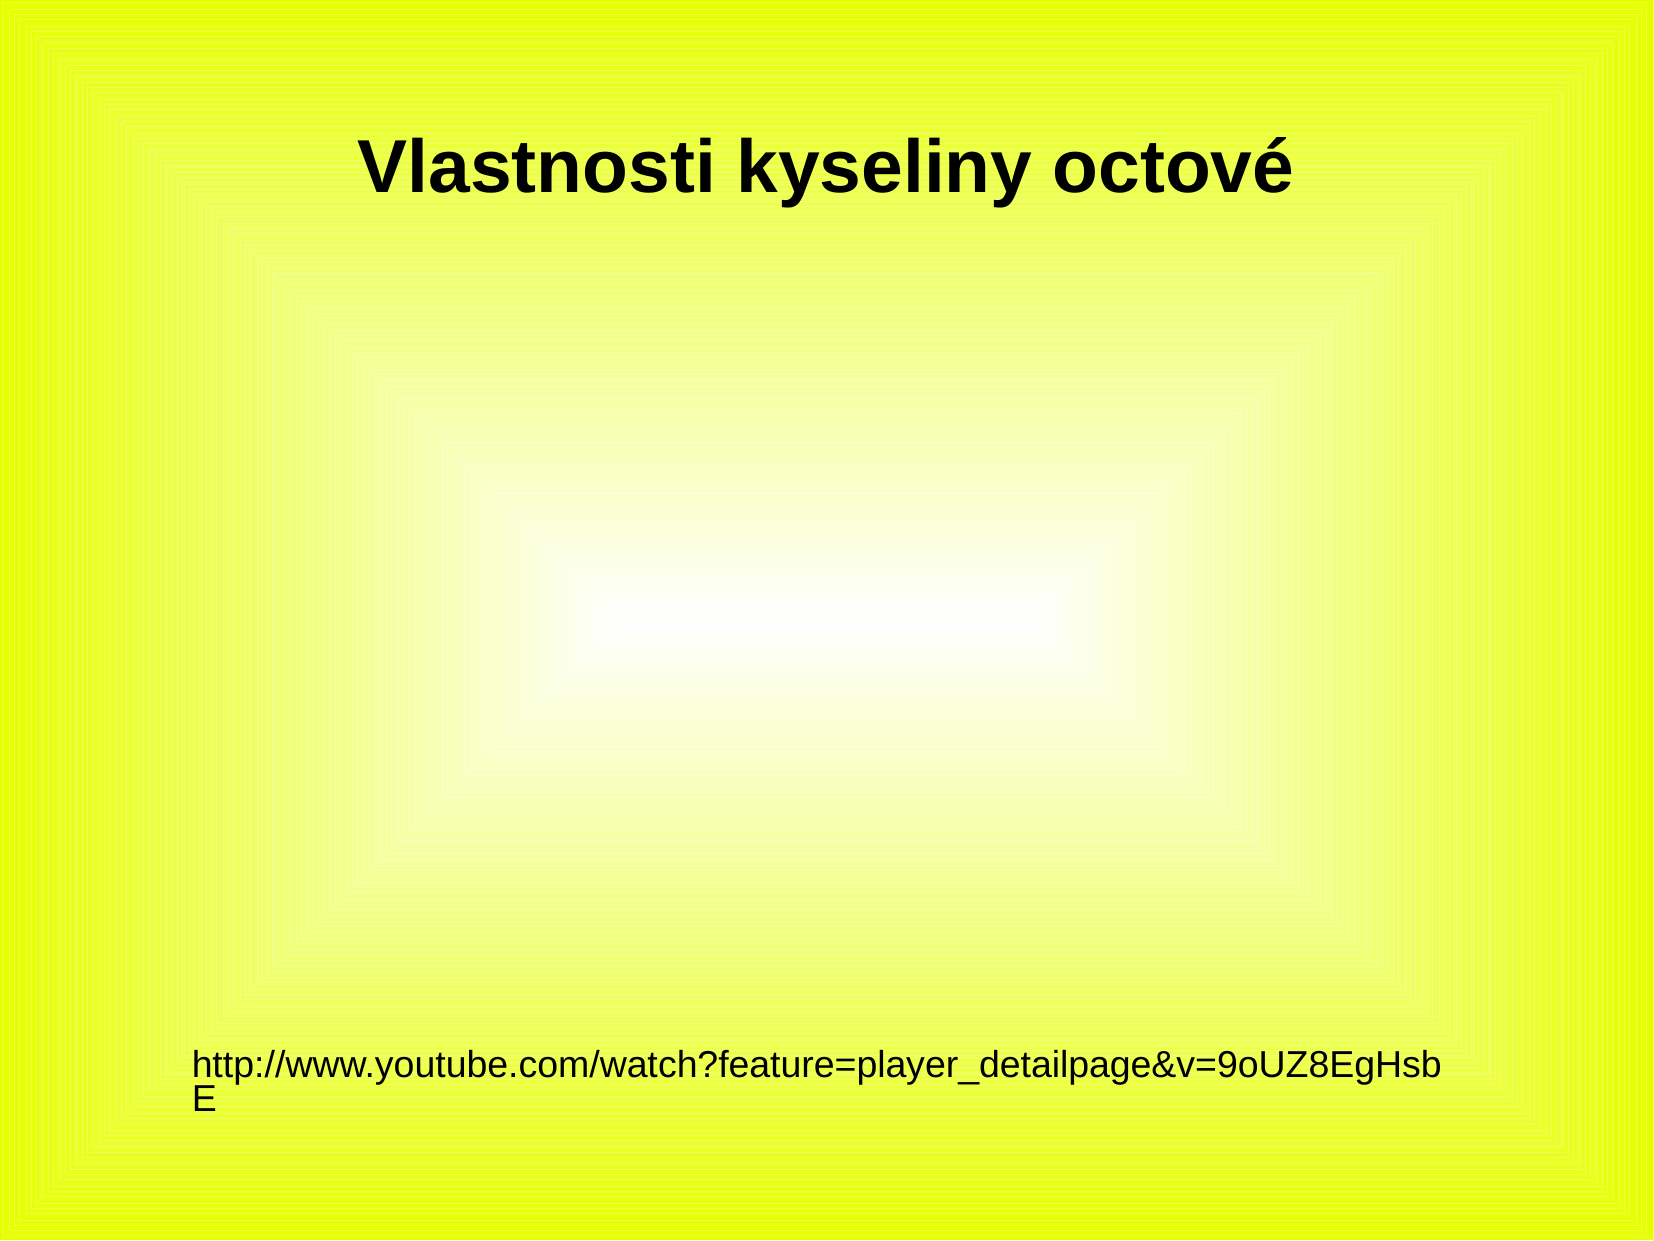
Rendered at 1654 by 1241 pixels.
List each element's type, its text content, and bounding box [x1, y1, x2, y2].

text_box http://www.youtube.com/watch?feature=player_detailpage&v=9oUZ8EgHsbE [177, 1035, 1479, 1135]
picture [281, 240, 1373, 1000]
title Vlastnosti kyseliny octové [82, 26, 1571, 279]
